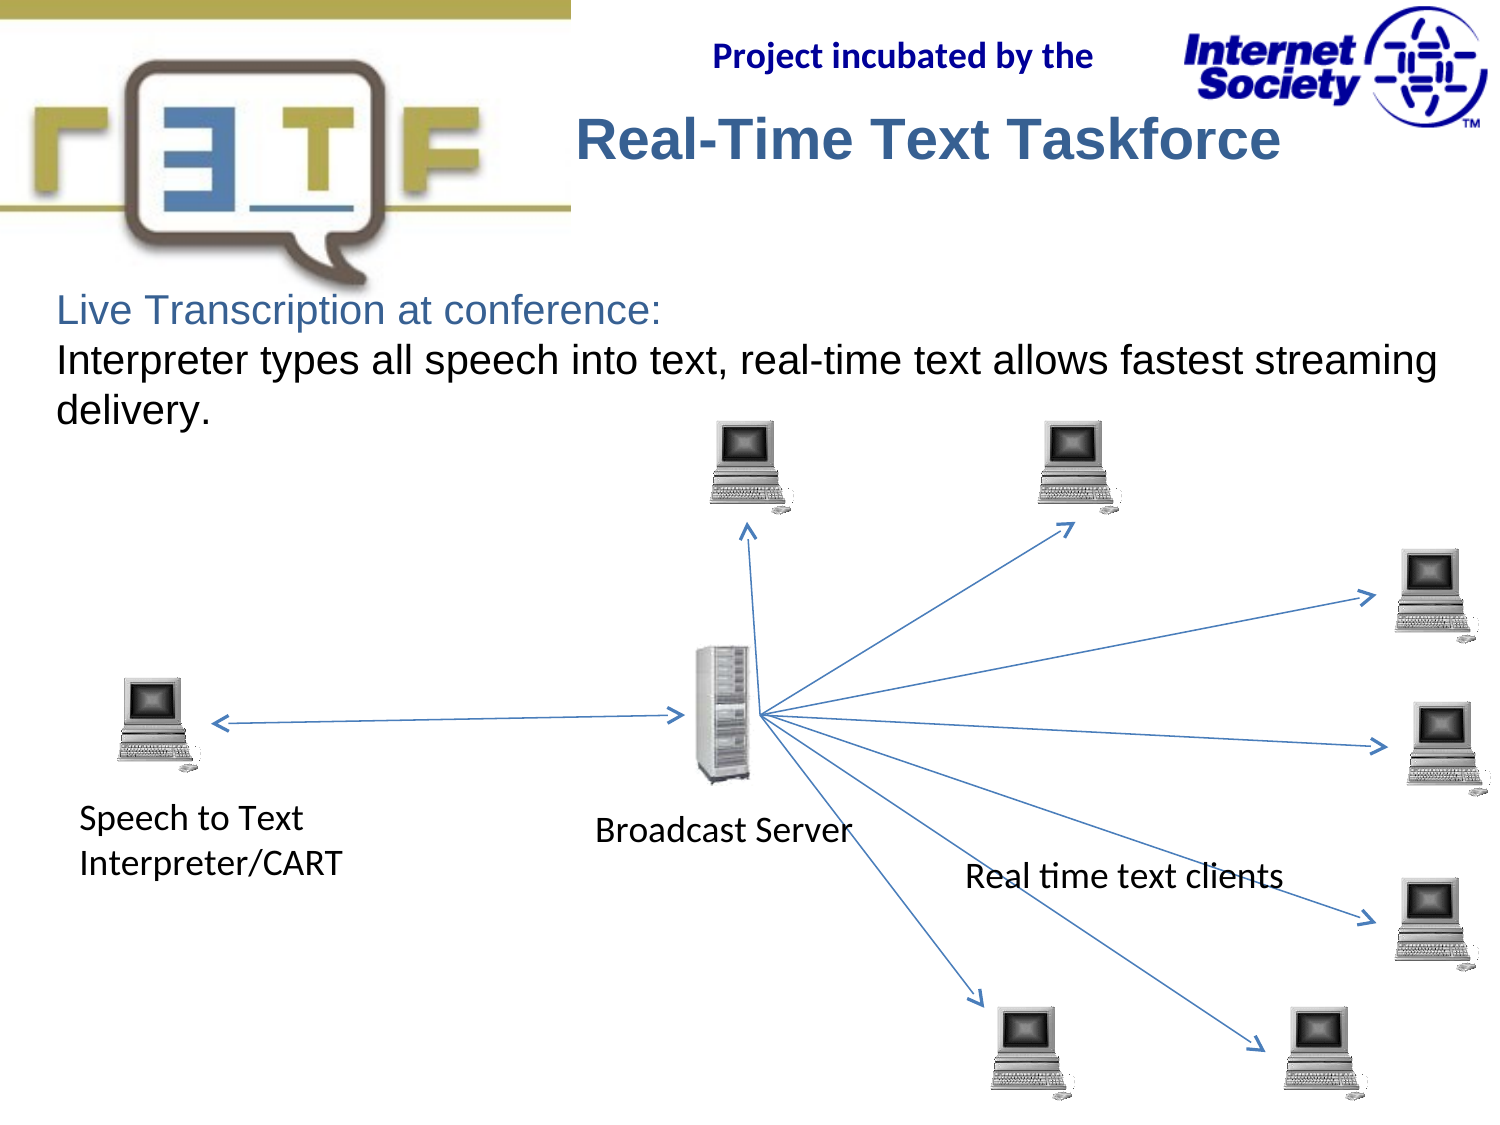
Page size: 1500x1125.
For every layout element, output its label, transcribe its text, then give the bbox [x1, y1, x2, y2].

picture [691, 410, 804, 522]
text_box Broadcast Server [580, 796, 869, 858]
picture [685, 644, 761, 786]
picture [1019, 410, 1132, 522]
picture [1388, 691, 1500, 804]
picture [1183, 5, 1489, 129]
picture [1265, 996, 1378, 1108]
picture [757, 644, 761, 702]
text_box Live Transcription at conference: Interpreter types all speech into text, real-time text allows fastest streaming delivery. [41, 275, 1500, 441]
picture [972, 996, 1085, 1108]
picture [0, 0, 571, 300]
picture [1376, 867, 1489, 979]
text_box Real time text clients [950, 843, 1300, 905]
picture [1376, 538, 1489, 651]
picture [99, 667, 211, 780]
text_box Speech to Text Interpreter/CART [64, 785, 359, 891]
